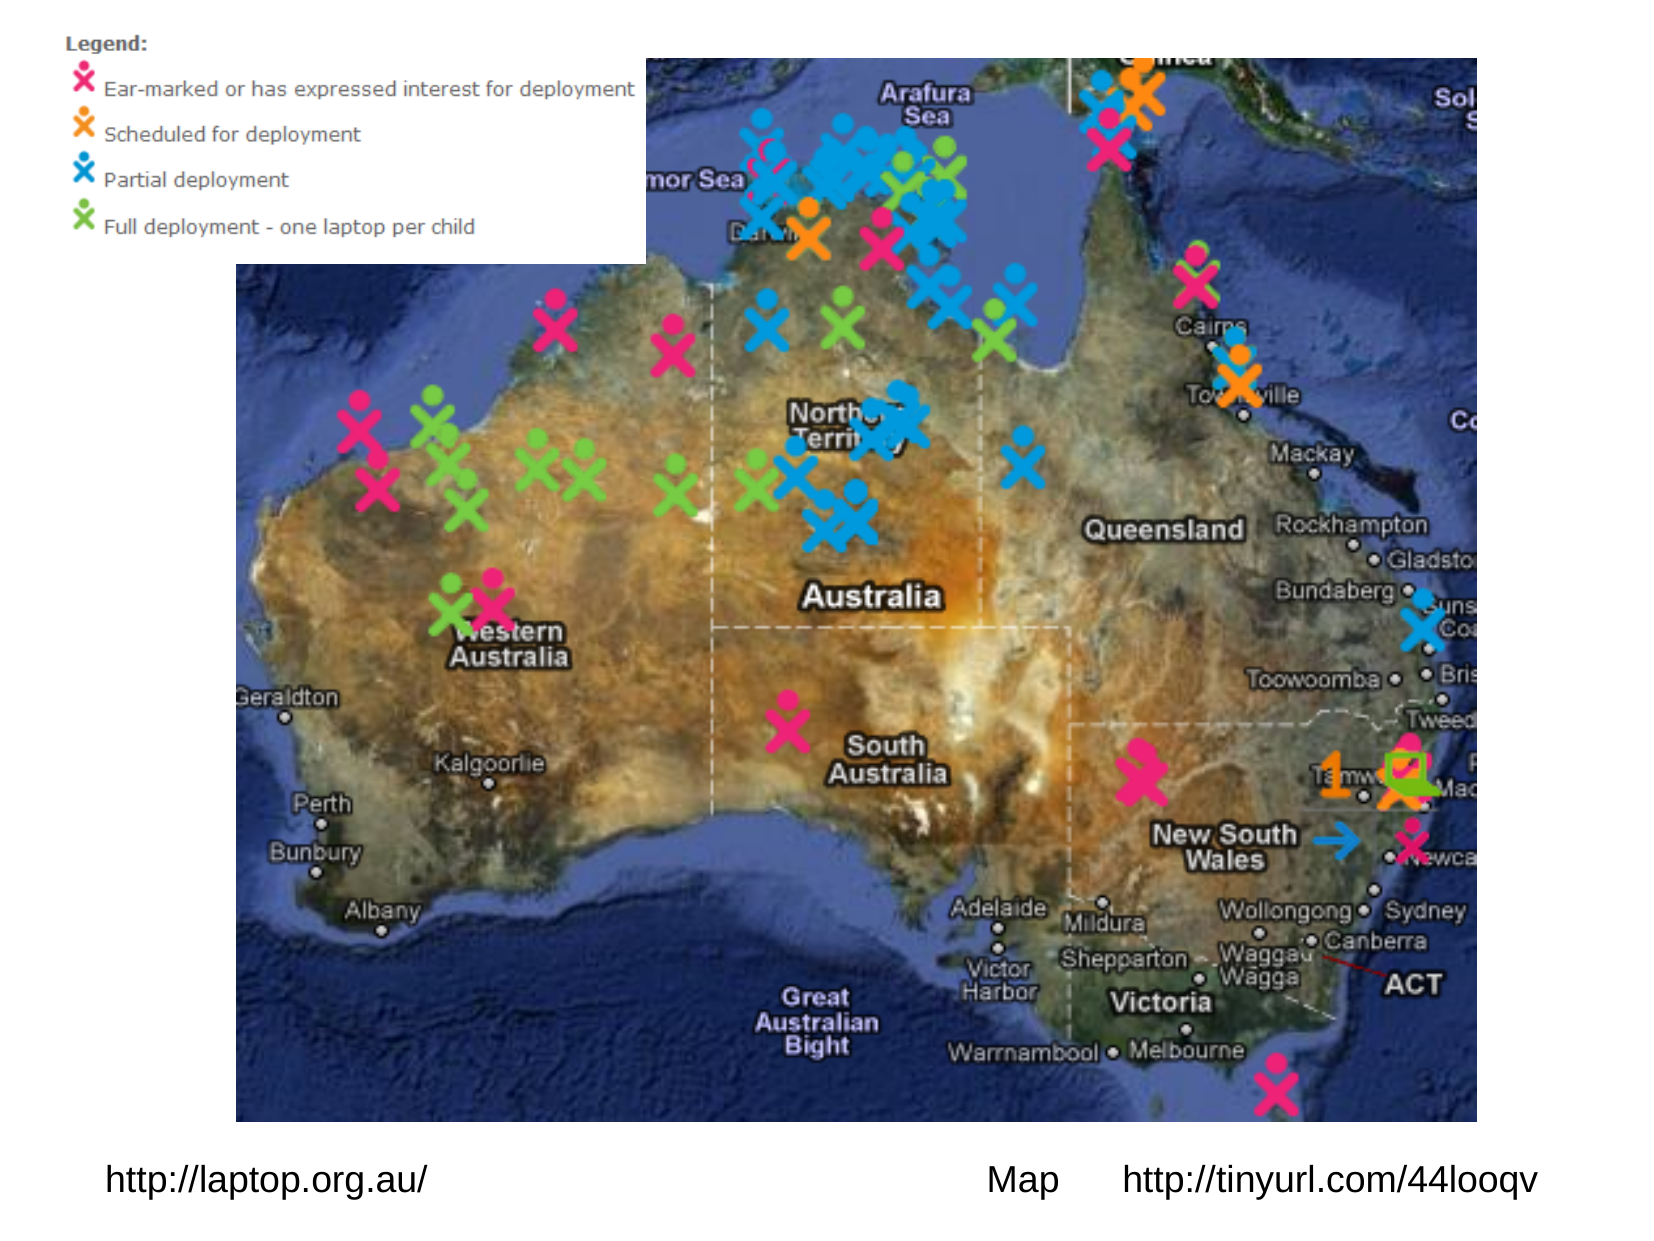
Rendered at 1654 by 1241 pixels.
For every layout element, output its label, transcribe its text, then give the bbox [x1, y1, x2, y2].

text_box http://laptop.org.au/ [90, 1151, 443, 1209]
picture [59, 29, 1477, 1123]
text_box Map http://tinyurl.com/44looqv [971, 1151, 1565, 1209]
